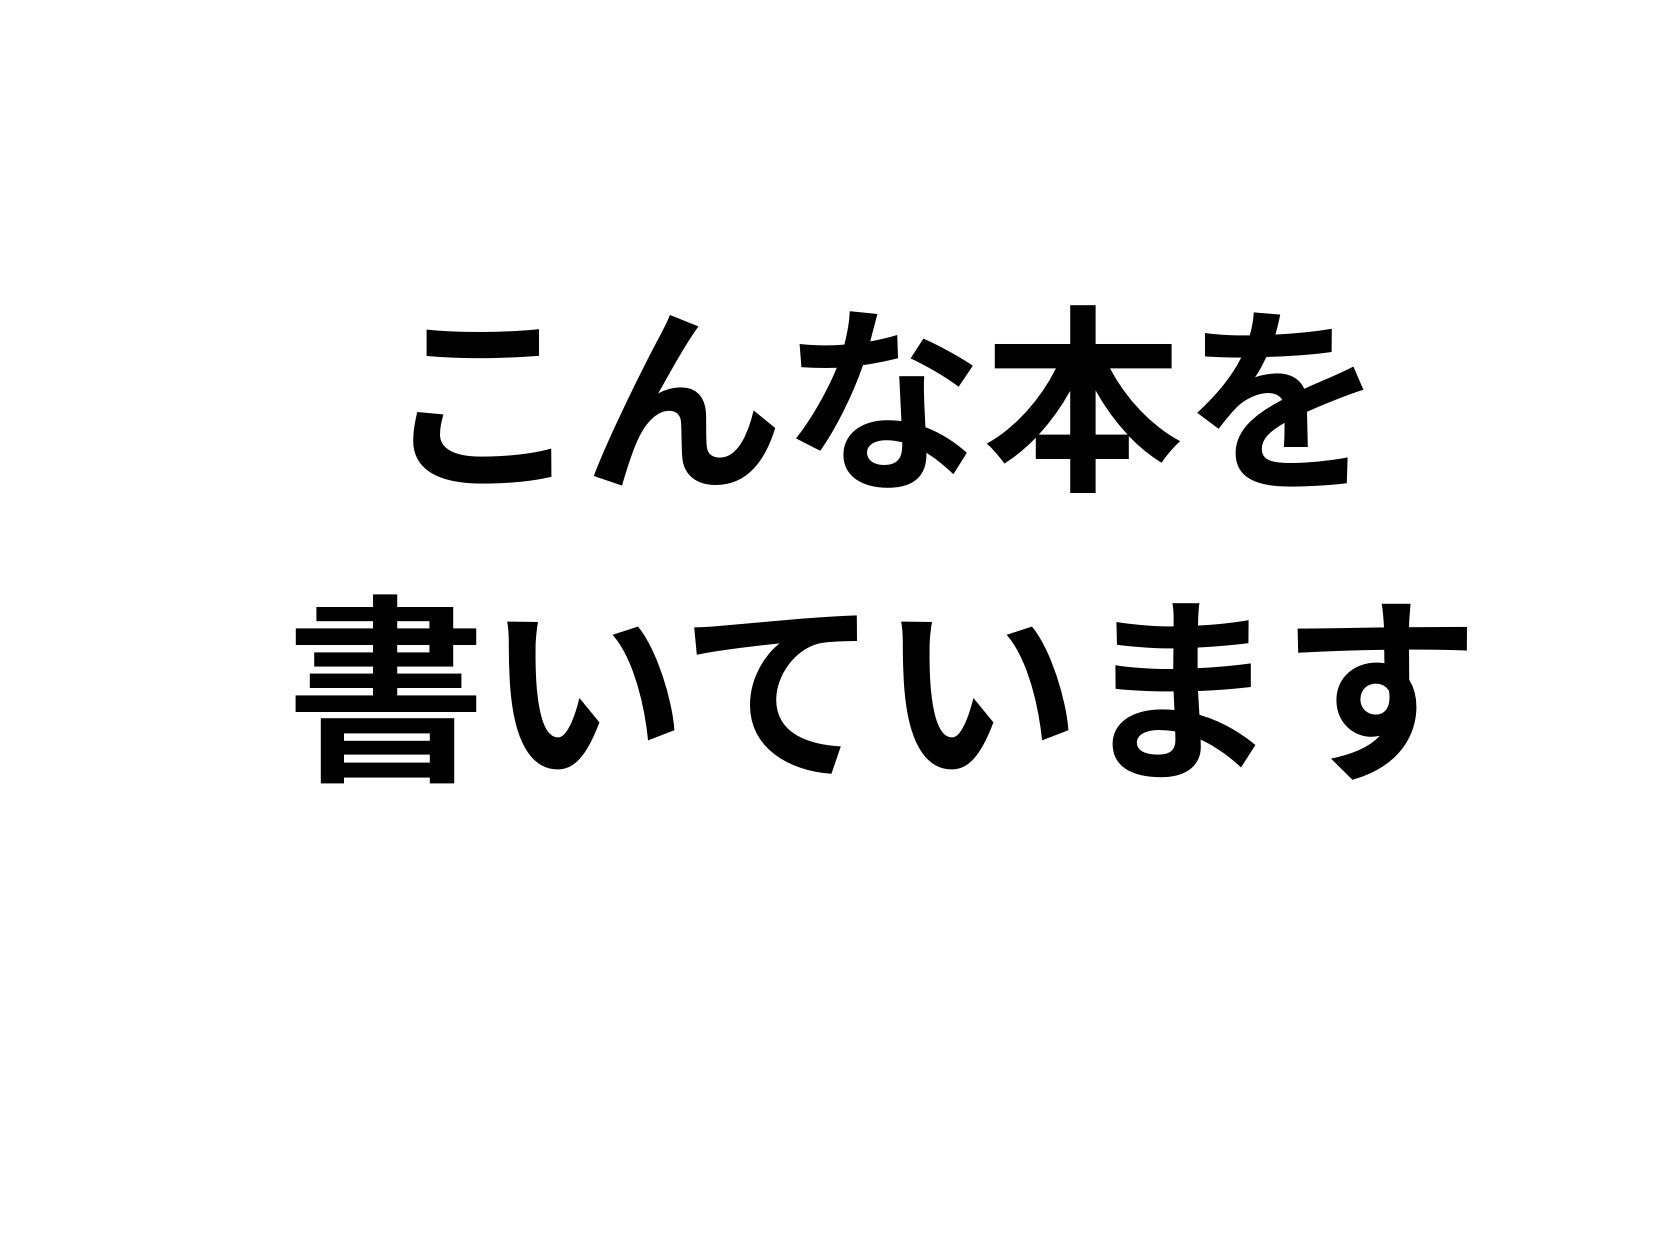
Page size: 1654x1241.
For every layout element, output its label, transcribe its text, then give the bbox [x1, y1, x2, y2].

text_box こんな本を 書いています [271, 236, 1388, 682]
